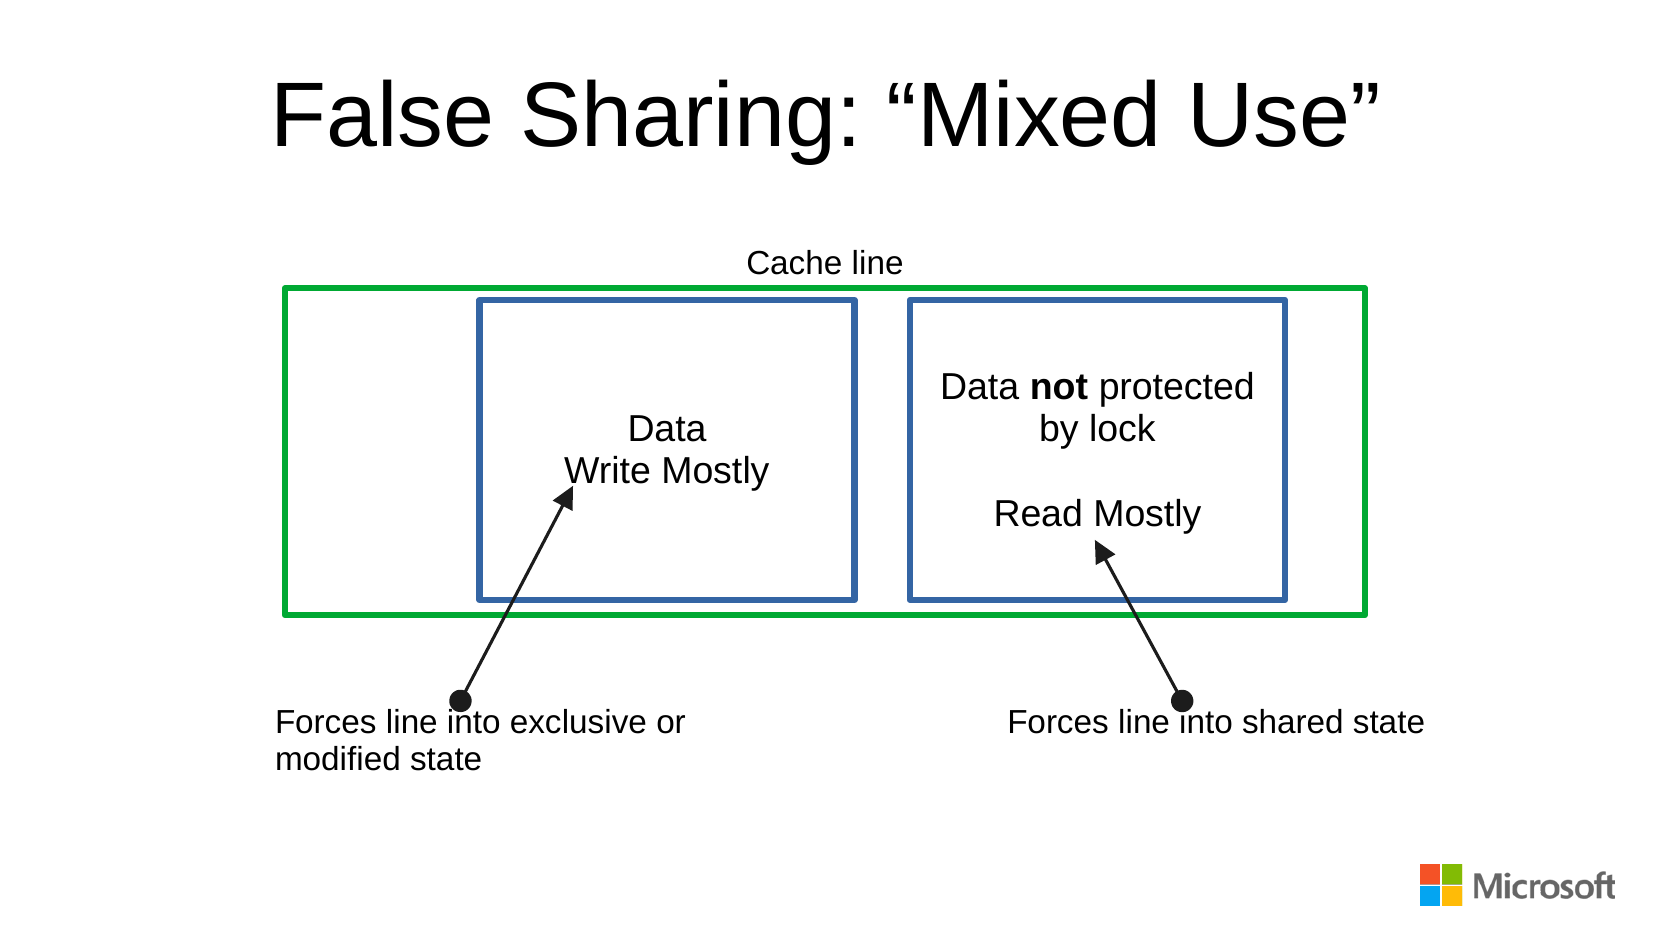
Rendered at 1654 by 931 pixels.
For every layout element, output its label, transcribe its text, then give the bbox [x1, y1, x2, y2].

text_box Data Write Mostly [479, 299, 855, 600]
text_box Forces line into shared state [992, 695, 1503, 795]
text_box Cache line [719, 236, 930, 289]
picture [1420, 864, 1615, 906]
text_box Forces line into exclusive or modified state [260, 695, 771, 827]
text_box Data not protected by lock Read Mostly [909, 299, 1285, 600]
title False Sharing: “Mixed Use” [82, 37, 1571, 193]
